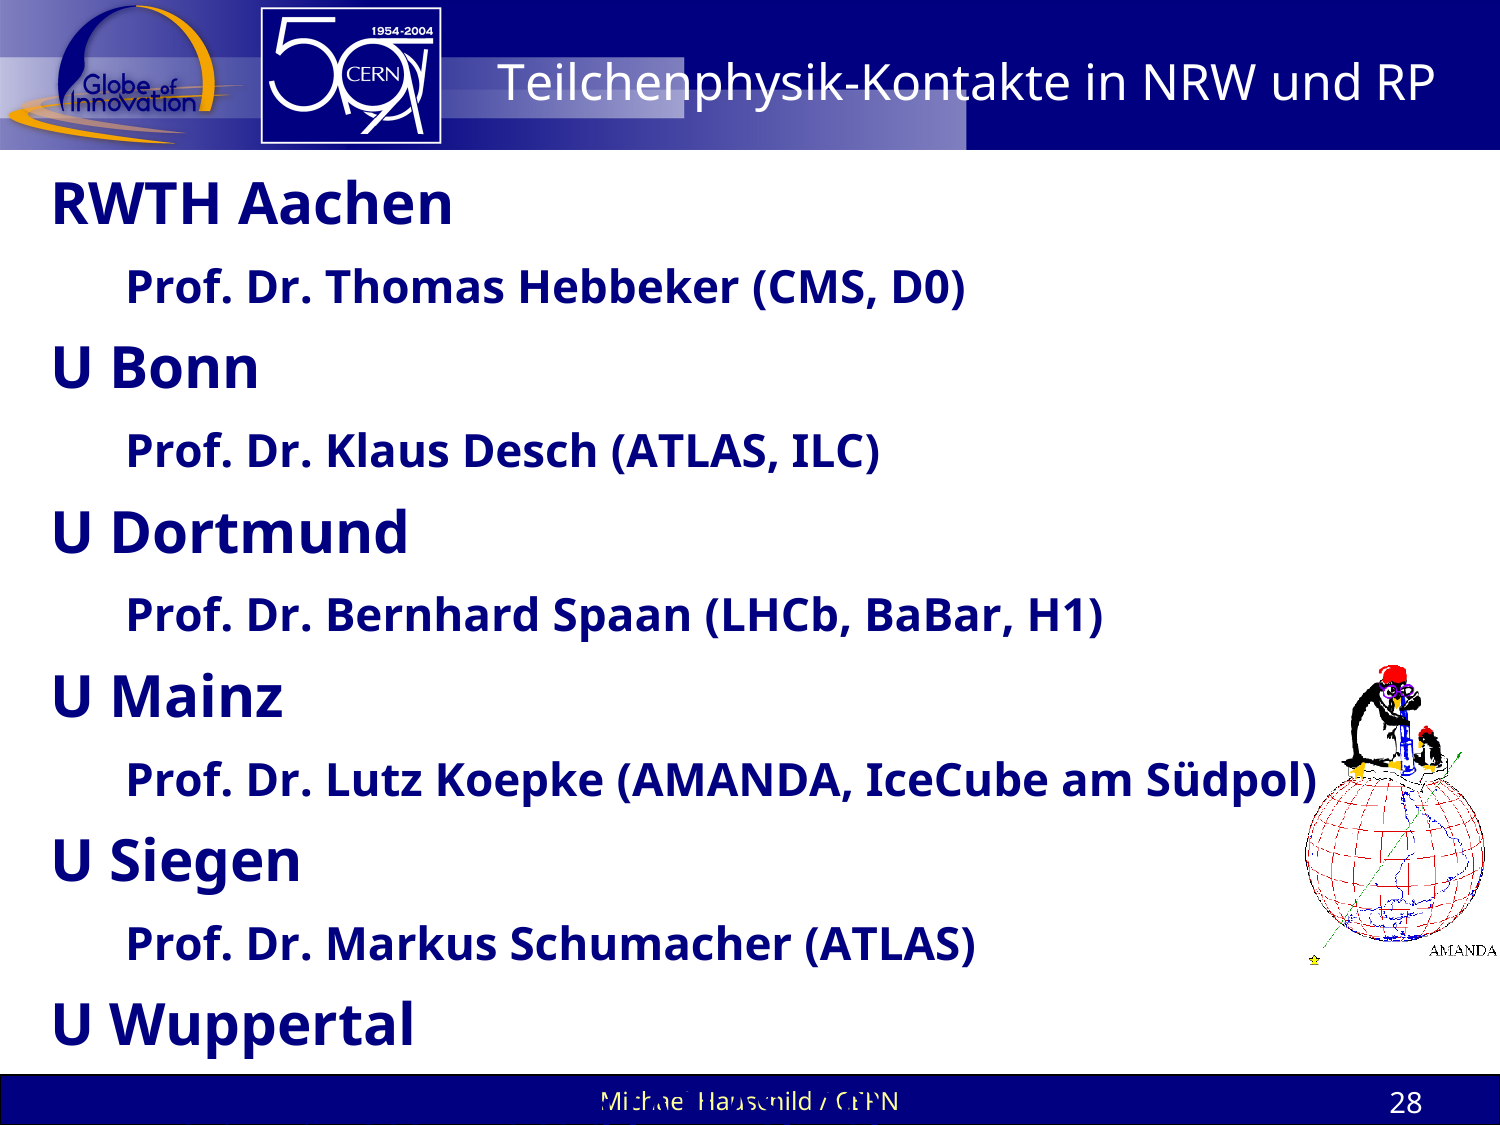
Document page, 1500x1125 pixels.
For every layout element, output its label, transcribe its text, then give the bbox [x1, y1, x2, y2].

picture [1438, 664, 1497, 965]
title Teilchenphysik-Kontakte in NRW und RP [450, 37, 1438, 126]
picture [0, 0, 1500, 150]
list RWTH Aachen Prof. Dr. Thomas Hebbeker (CMS, D0) U Bonn Prof. Dr. Klaus Desch (ATLAS, ILC) U Dortmund Prof. Dr. Bernhard Spaan (LHCb, BaBar, H1) U Mainz Prof. Dr. Lutz Koepke (AMANDA, IceCube am Südpol) U Siegen Prof. Dr. Markus Schumacher (ATLAS) U Wuppertal Prof. Dr. Peter Mättig (ATLAS, D0) [50, 163, 1438, 1059]
